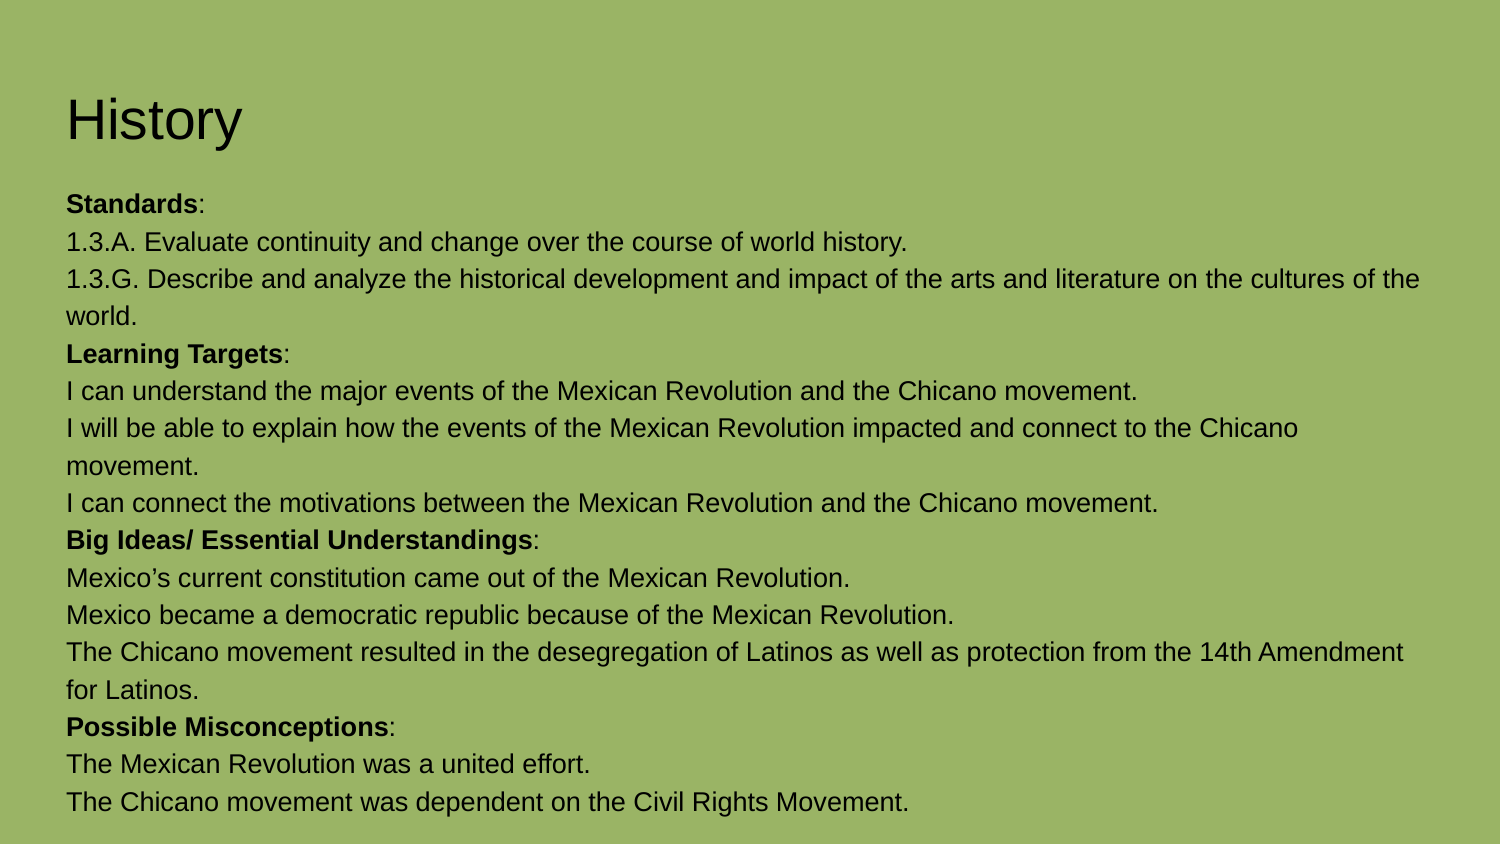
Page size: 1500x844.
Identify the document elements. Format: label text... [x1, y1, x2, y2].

list Standards: 1.3.A. Evaluate continuity and change over the course of world history. 1.3.G. Describe and analyze the historical development and impact of the arts and literature on the cultures of the world. Learning Targets: I can understand the major events of the Mexican Revolution and the Chicano movement. I will be able to explain how the events of the Mexican Revolution impacted and connect to the Chicano movement. I can connect the motivations between the Mexican Revolution and the Chicano movement. Big Ideas/ Essential Understandings: Mexico’s current constitution came out of the Mexican Revolution. Mexico became a democratic republic because of the Mexican Revolution. The Chicano movement resulted in the desegregation of Latinos as well as protection from the 14th Amendment for Latinos. Possible Misconceptions: The Mexican Revolution was a united effort. The Chicano movement was dependent on the Civil Rights Movement. [51, 166, 1449, 827]
title History [51, 72, 1449, 166]
